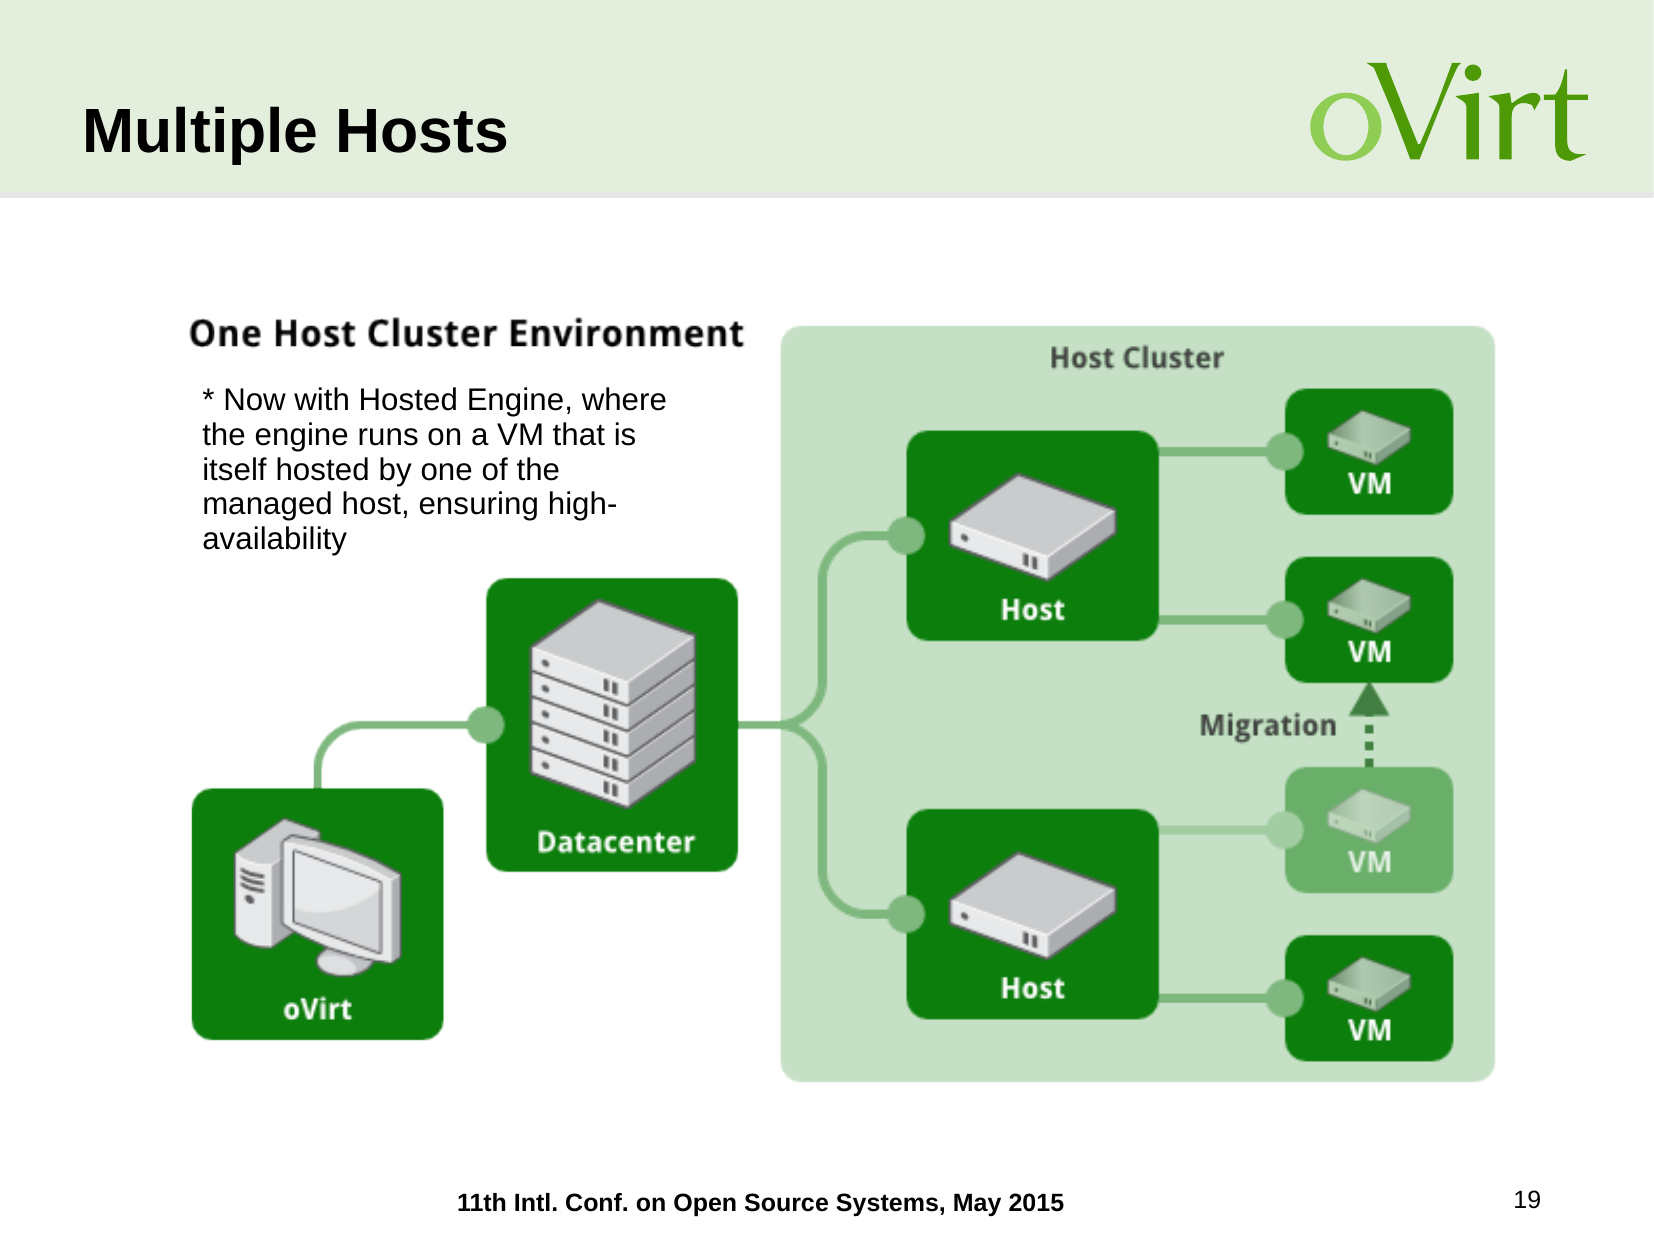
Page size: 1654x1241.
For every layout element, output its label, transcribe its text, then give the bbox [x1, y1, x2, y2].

text_box * Now with Hosted Engine, where the engine runs on a VM that is itself hosted by one of the managed host, ensuring high-availability [187, 375, 713, 564]
picture [150, 284, 1538, 1126]
title Multiple Hosts [82, 37, 1571, 226]
